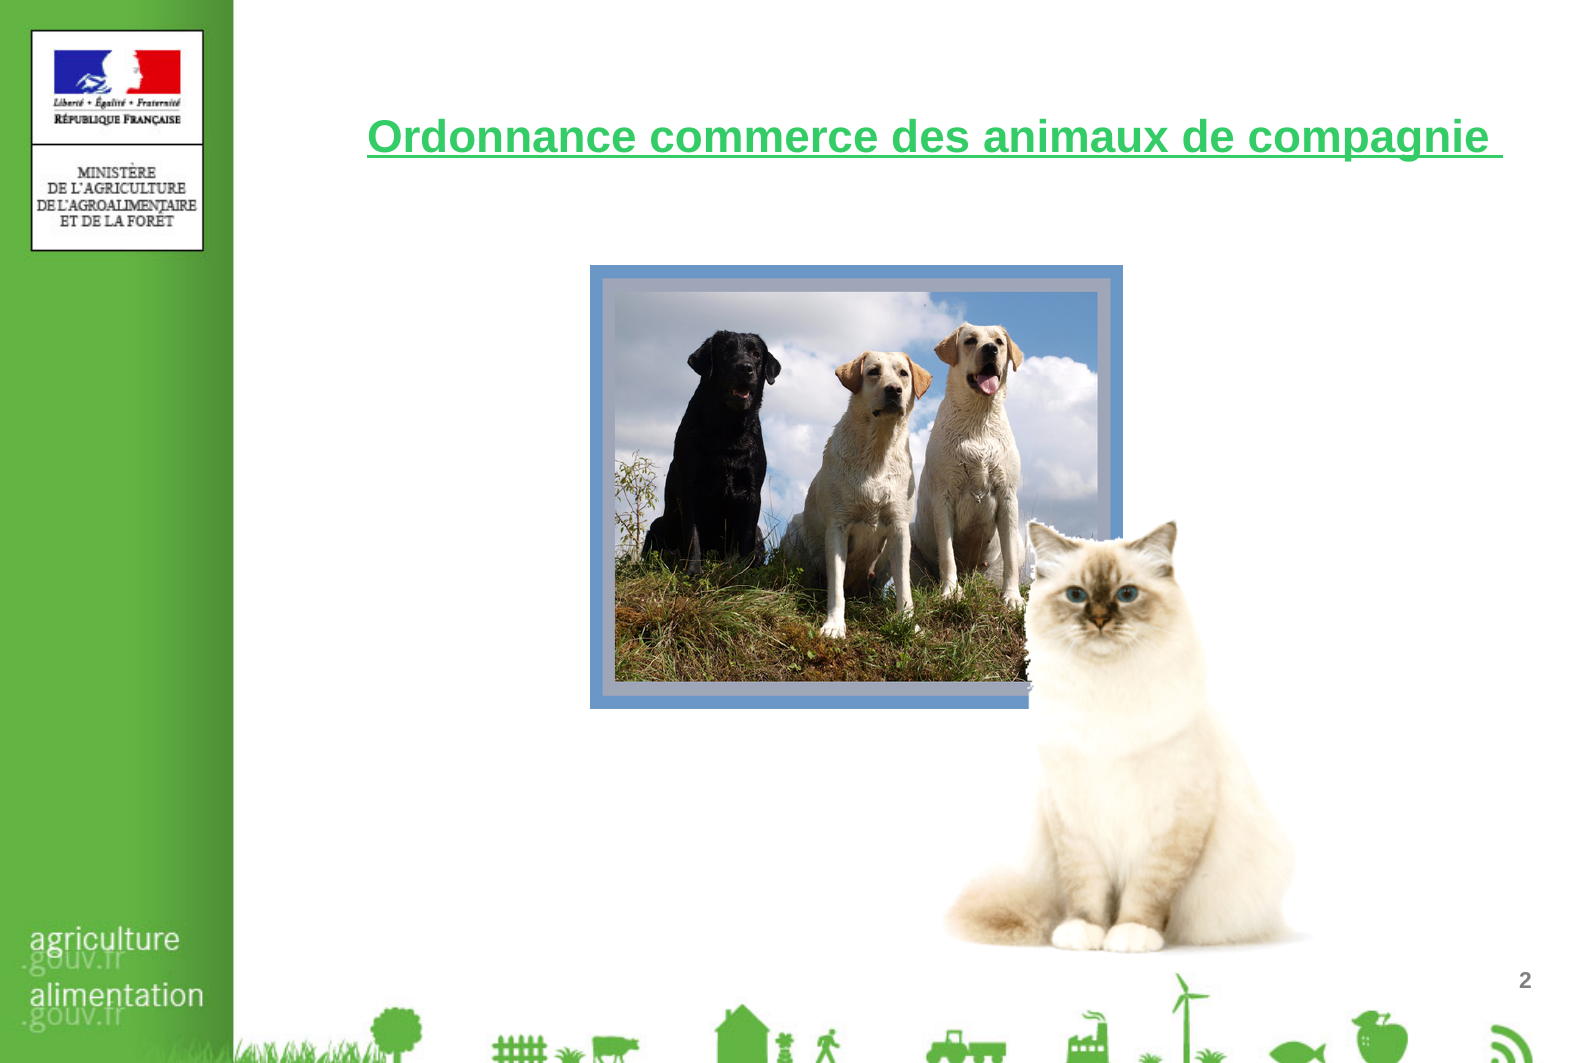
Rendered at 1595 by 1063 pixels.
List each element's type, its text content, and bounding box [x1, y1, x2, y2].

title Ordonnance commerce des animaux de compagnie [354, 114, 1506, 241]
picture [0, 0, 1595, 1063]
